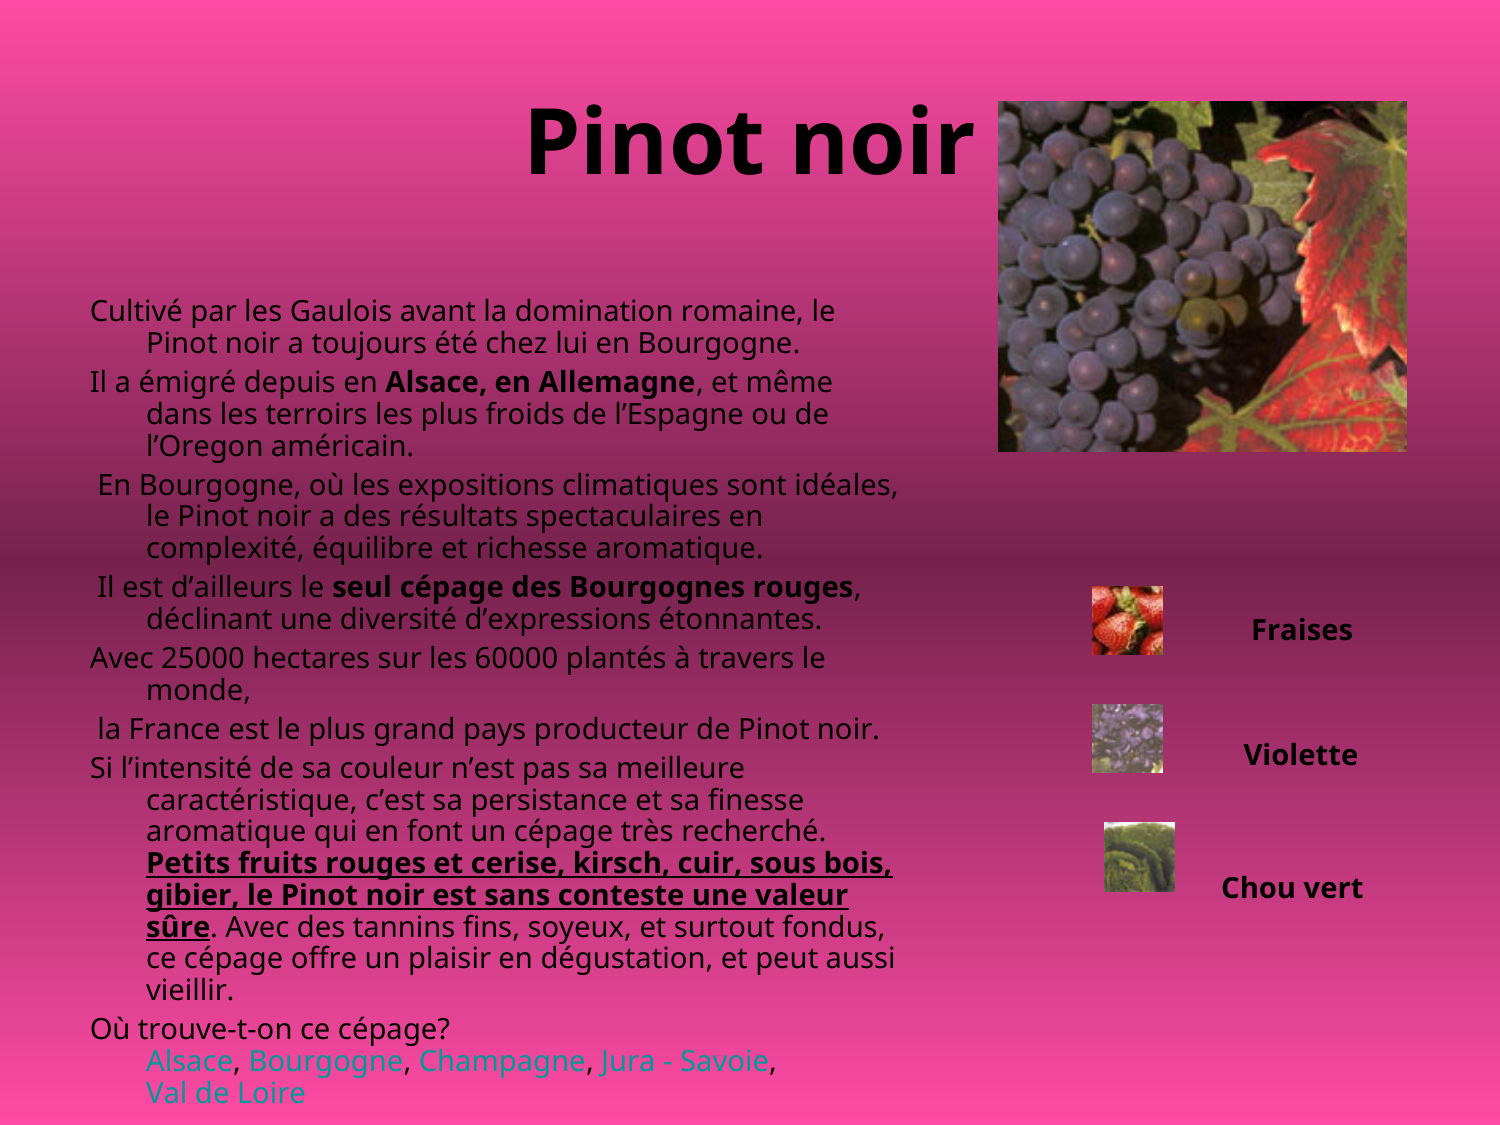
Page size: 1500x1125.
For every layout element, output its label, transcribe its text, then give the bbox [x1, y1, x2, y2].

picture [1092, 704, 1163, 773]
text_box Violette [1198, 712, 1407, 837]
picture [1092, 586, 1163, 655]
text_box Chou vert [1198, 837, 1407, 939]
list Cultivé par les Gaulois avant la domination romaine, le Pinot noir a toujours été chez lui en Bourgogne. Il a émigré depuis en Alsace, en Allemagne, et même dans les terroirs les plus froids de l’Espagne ou de l’Oregon américain. En Bourgogne, où les expositions climatiques sont idéales, le Pinot noir a des résultats spectaculaires en complexité, équilibre et richesse aromatique. Il est d’ailleurs le seul cépage des Bourgognes rouges, déclinant une diversité d’expressions étonnantes. Avec 25000 hectares sur les 60000 plantés à travers le monde, la France est le plus grand pays producteur de Pinot noir. Si l’intensité de sa couleur n’est pas sa meilleure caractéristique, c’est sa persistance et sa finesse aromatique qui en font un cépage très recherché. Petits fruits rouges et cerise, kirsch, cuir, sous bois, gibier, le Pinot noir est sans conteste une valeur sûre. Avec des tannins fins, soyeux, et surtout fondus, ce cépage offre un plaisir en dégustation, et peut aussi vieillir. Où trouve-t-on ce cépage? Alsace, Bourgogne, Champagne, Jura - Savoie, Val de Loire [75, 262, 916, 1098]
picture [998, 101, 1407, 452]
picture [1104, 822, 1175, 892]
text_box Fraises [1198, 586, 1407, 712]
title Pinot noir [75, 45, 1426, 233]
